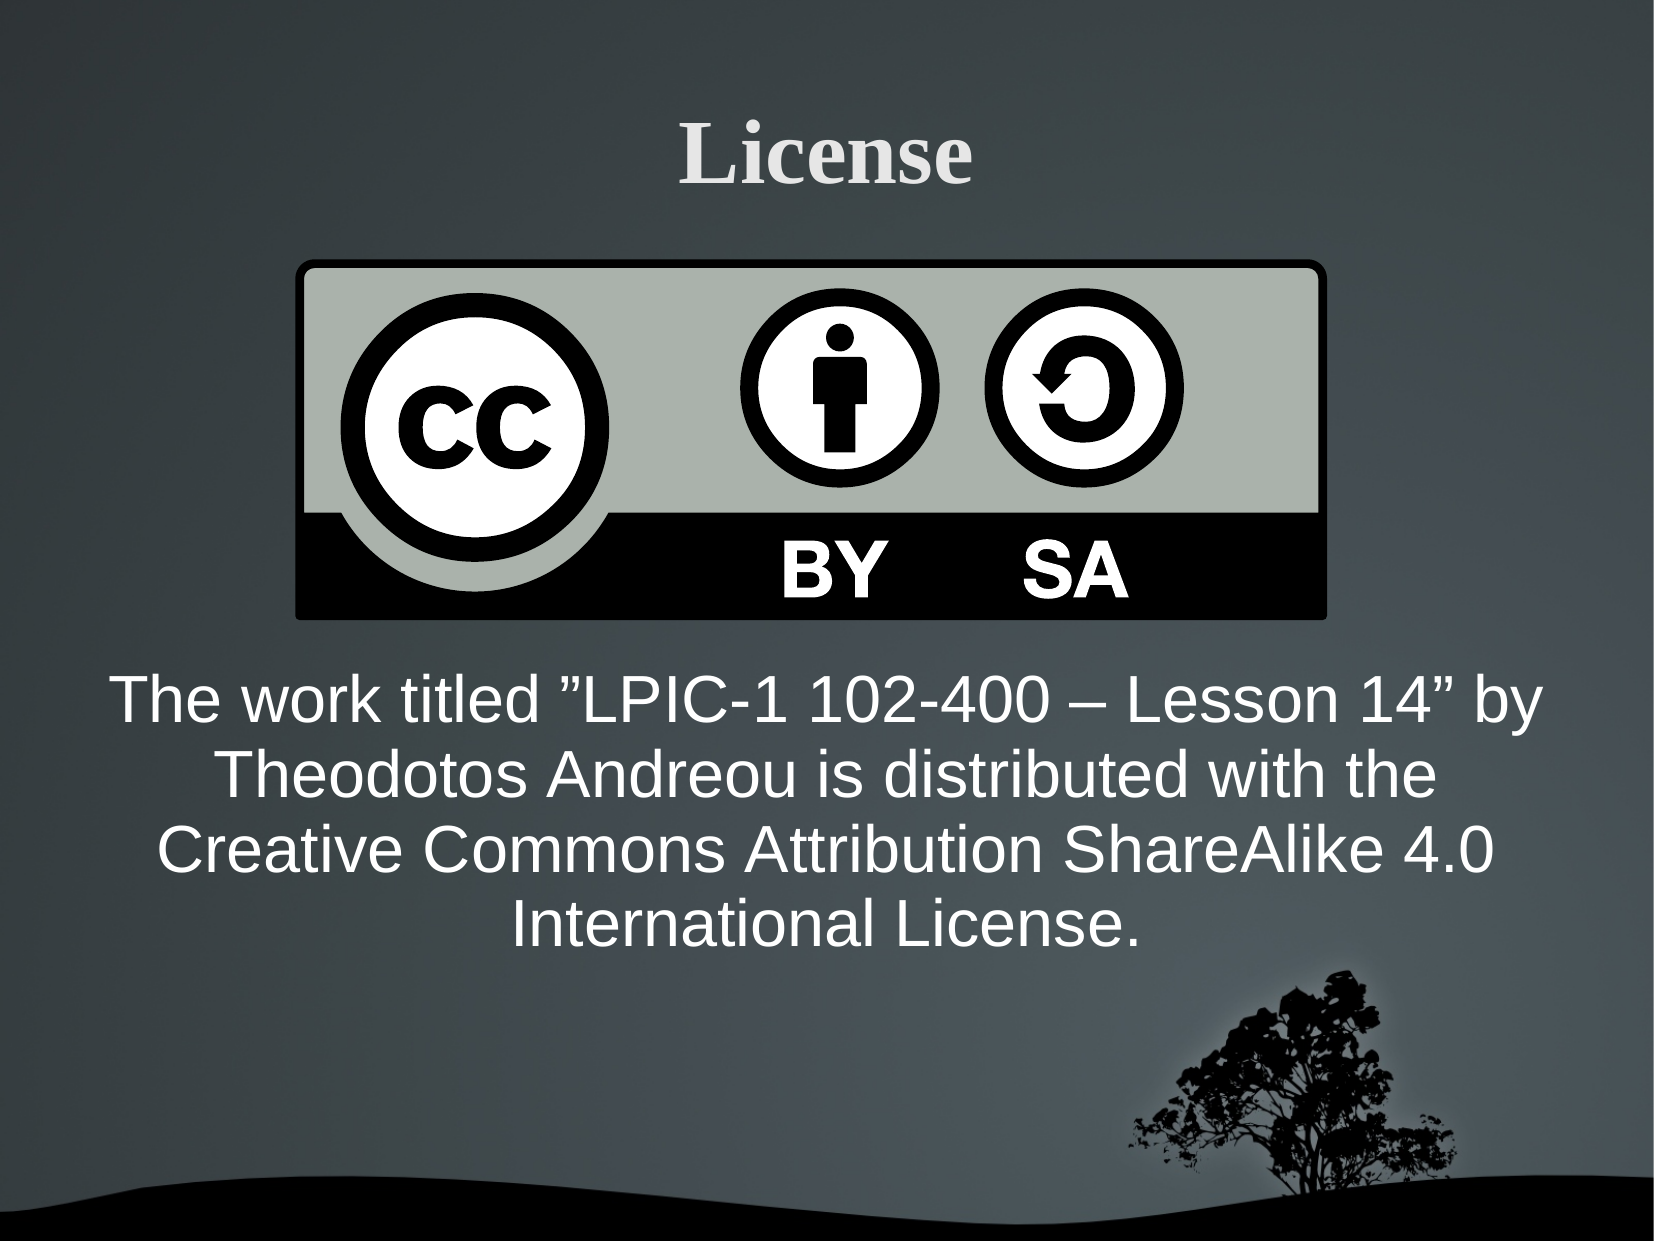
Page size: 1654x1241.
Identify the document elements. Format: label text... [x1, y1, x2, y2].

subtitle The work titled ”LPIC-1 102-400 – Lesson 14” by Theodotos Andreou is distributed with the Creative Commons Attribution ShareAlike 4.0 International License. [82, 290, 1571, 1109]
picture [0, 0, 1654, 1241]
title License [82, 49, 1571, 257]
